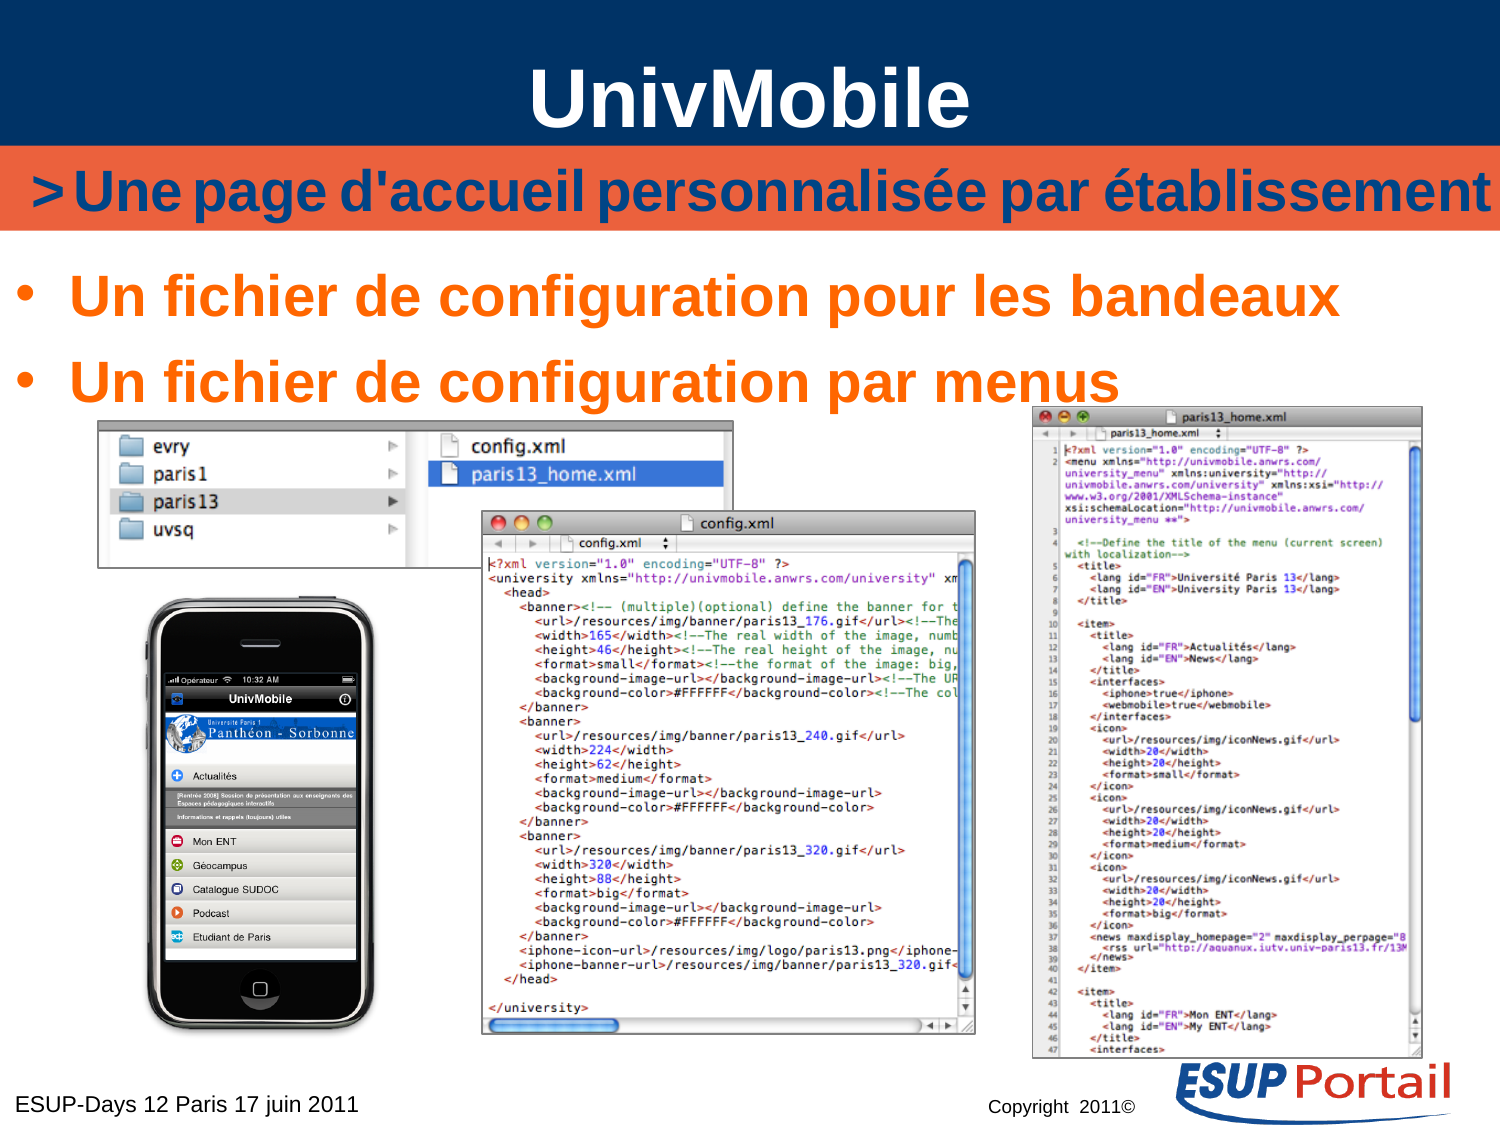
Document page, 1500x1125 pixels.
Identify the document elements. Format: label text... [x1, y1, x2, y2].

picture [137, 591, 384, 1050]
text_box > Une page d'accueil personnalisée par établissement [0, 145, 1500, 231]
picture [98, 421, 733, 567]
text_box UnivMobile [0, 0, 1500, 145]
text_box ESUP-Days 12 Paris 17 juin 2011 [0, 1074, 632, 1125]
picture [1175, 1074, 1451, 1125]
text_box Un fichier de configuration pour les bandeaux Un fichier de configuration par menus [0, 231, 1500, 1074]
picture [1033, 407, 1422, 1058]
picture [482, 512, 975, 1034]
